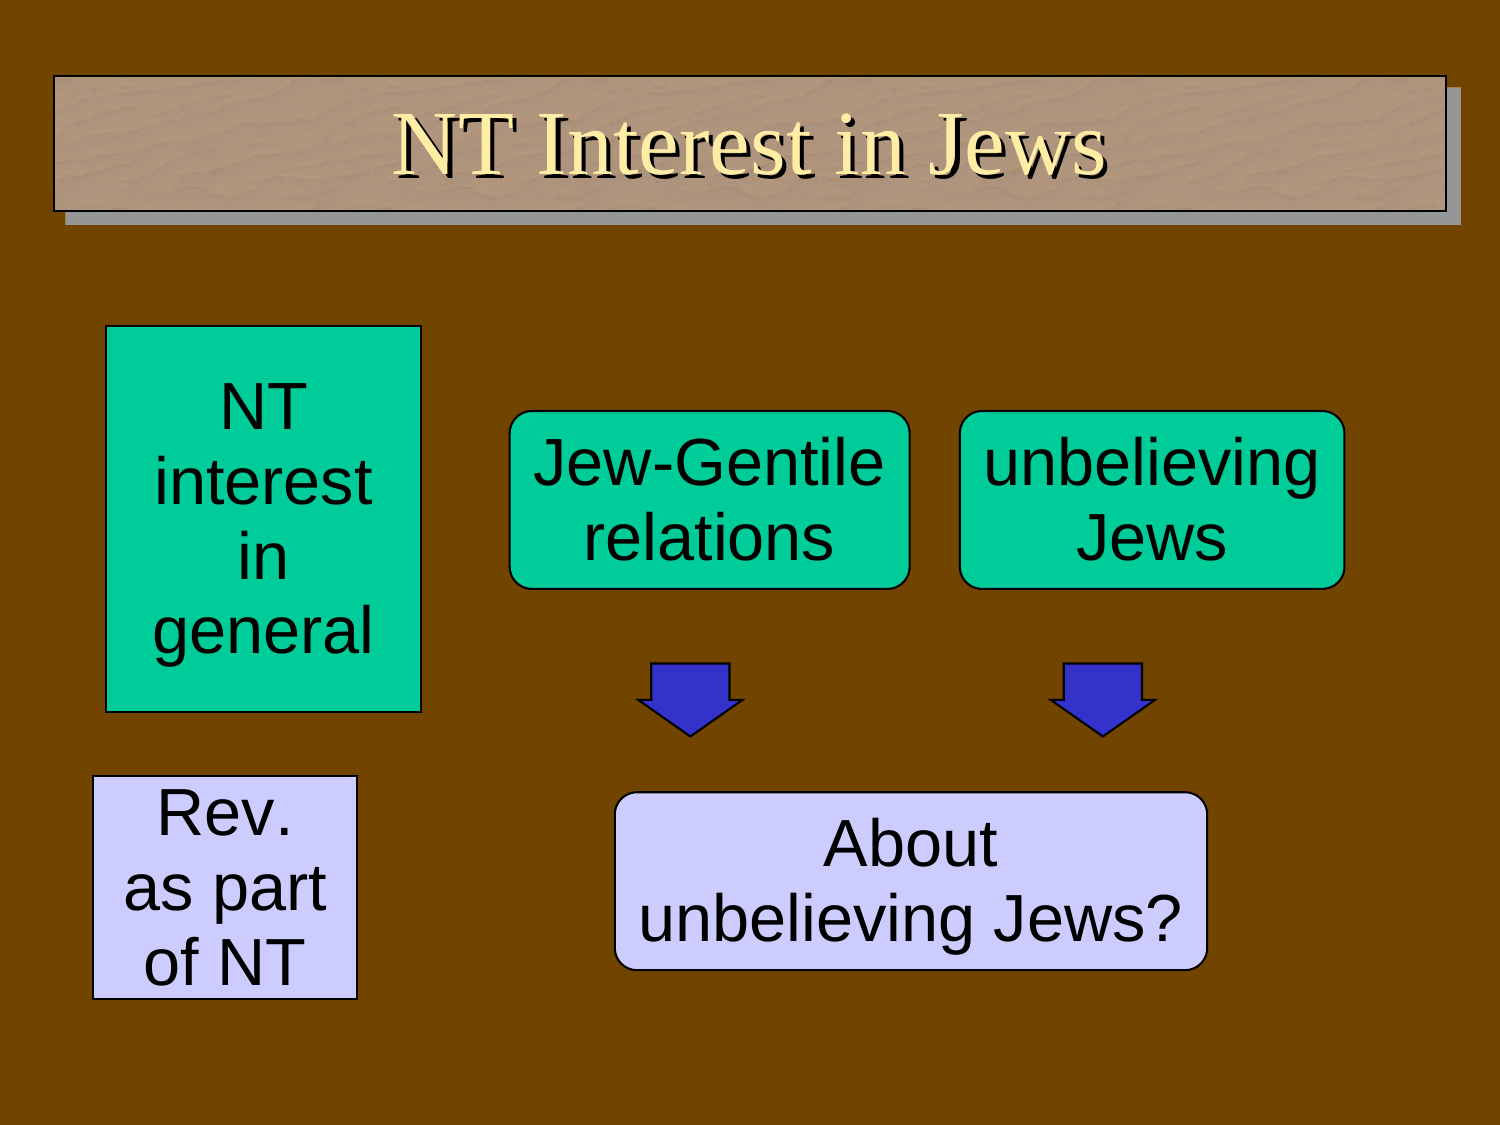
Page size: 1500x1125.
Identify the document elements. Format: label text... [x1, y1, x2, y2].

picture [55, 77, 1445, 210]
title NT Interest in Jews [65, 85, 1435, 203]
text_box unbelieving Jews [959, 411, 1345, 589]
text_box [638, 663, 743, 737]
text_box About unbelieving Jews? [614, 792, 1208, 971]
text_box Jew-Gentile relations [509, 411, 910, 589]
text_box [1050, 663, 1156, 737]
text_box NT interest in general [106, 326, 422, 712]
text_box Rev. as part of NT [93, 775, 357, 999]
